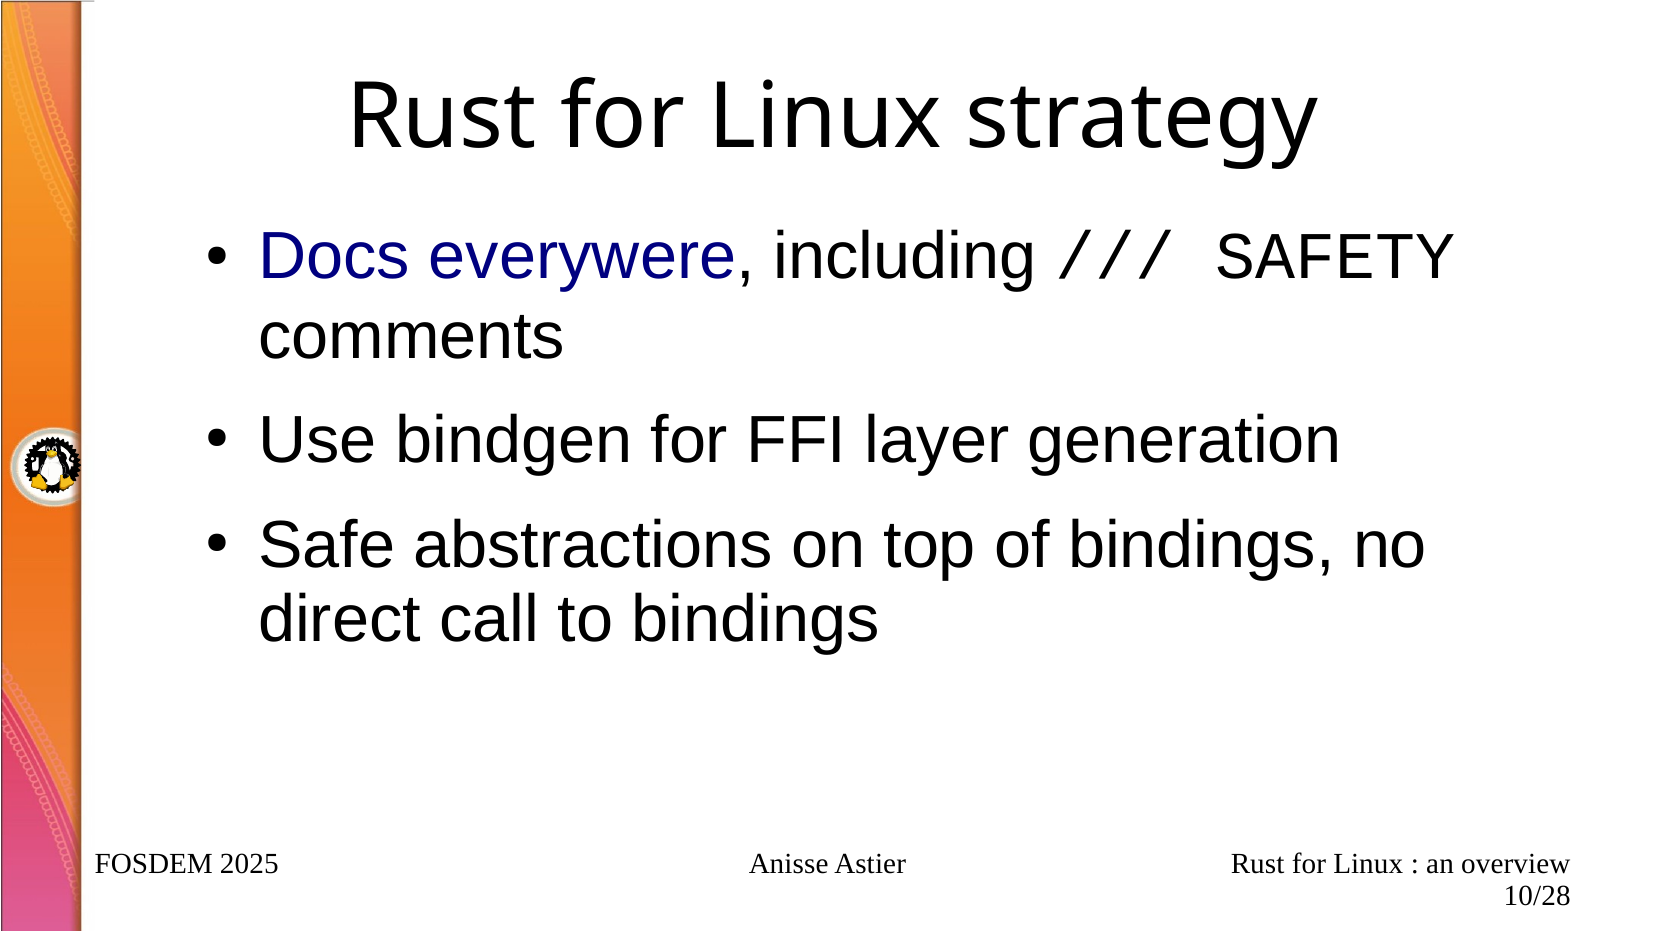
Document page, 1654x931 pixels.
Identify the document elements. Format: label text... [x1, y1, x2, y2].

list Docs everywere, including /// SAFETY comments Use bindgen for FFI layer generation Safe abstractions on top of bindings, no direct call to bindings [187, 217, 1571, 758]
picture [2, 2, 95, 931]
title Rust for Linux strategy [94, 37, 1571, 188]
